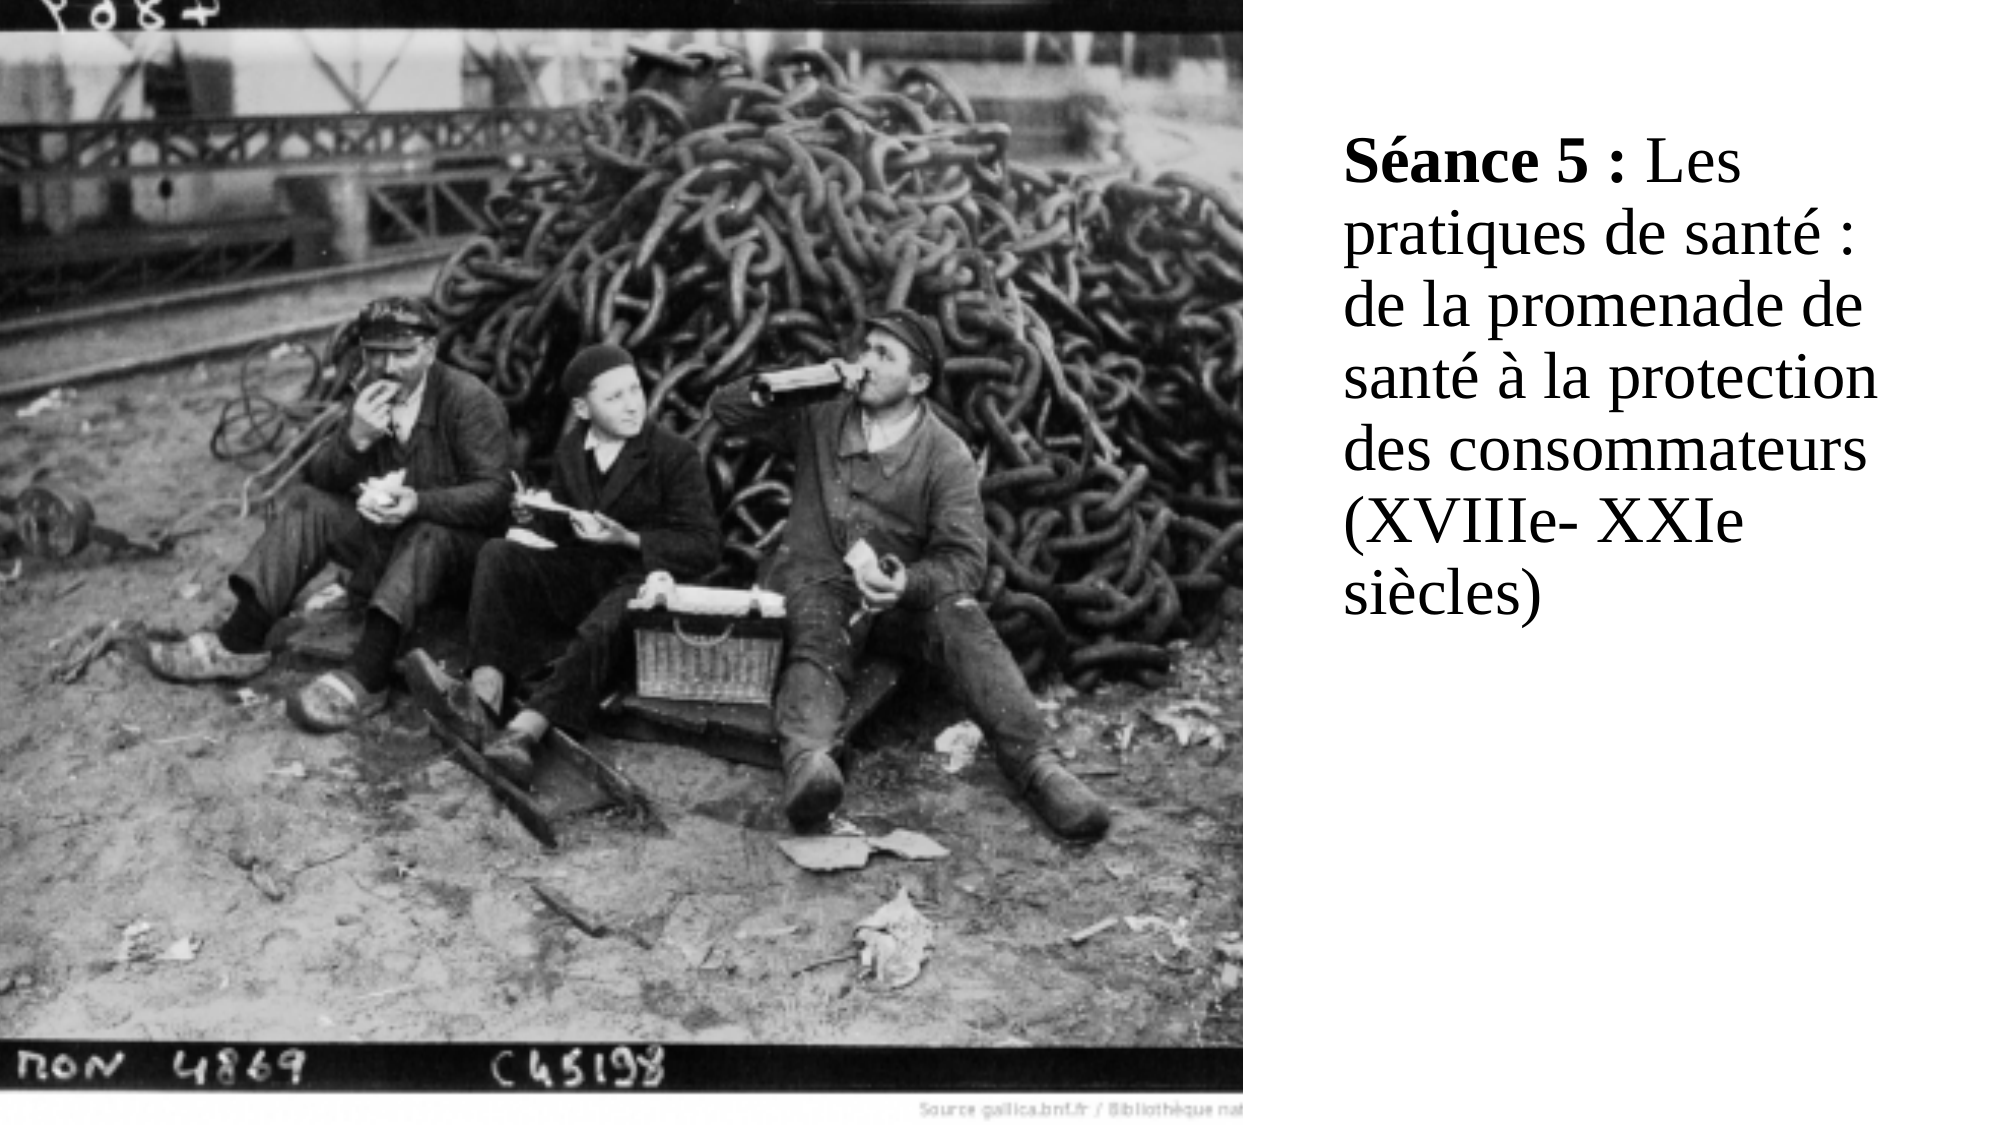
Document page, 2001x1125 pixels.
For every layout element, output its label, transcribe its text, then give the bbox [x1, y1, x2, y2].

title Séance 5 : Les pratiques de santé : de la promenade de santé à la protection des consommateurs (XVIIIe- XXIe siècles) [1328, 117, 1899, 833]
picture [0, 0, 1243, 1125]
